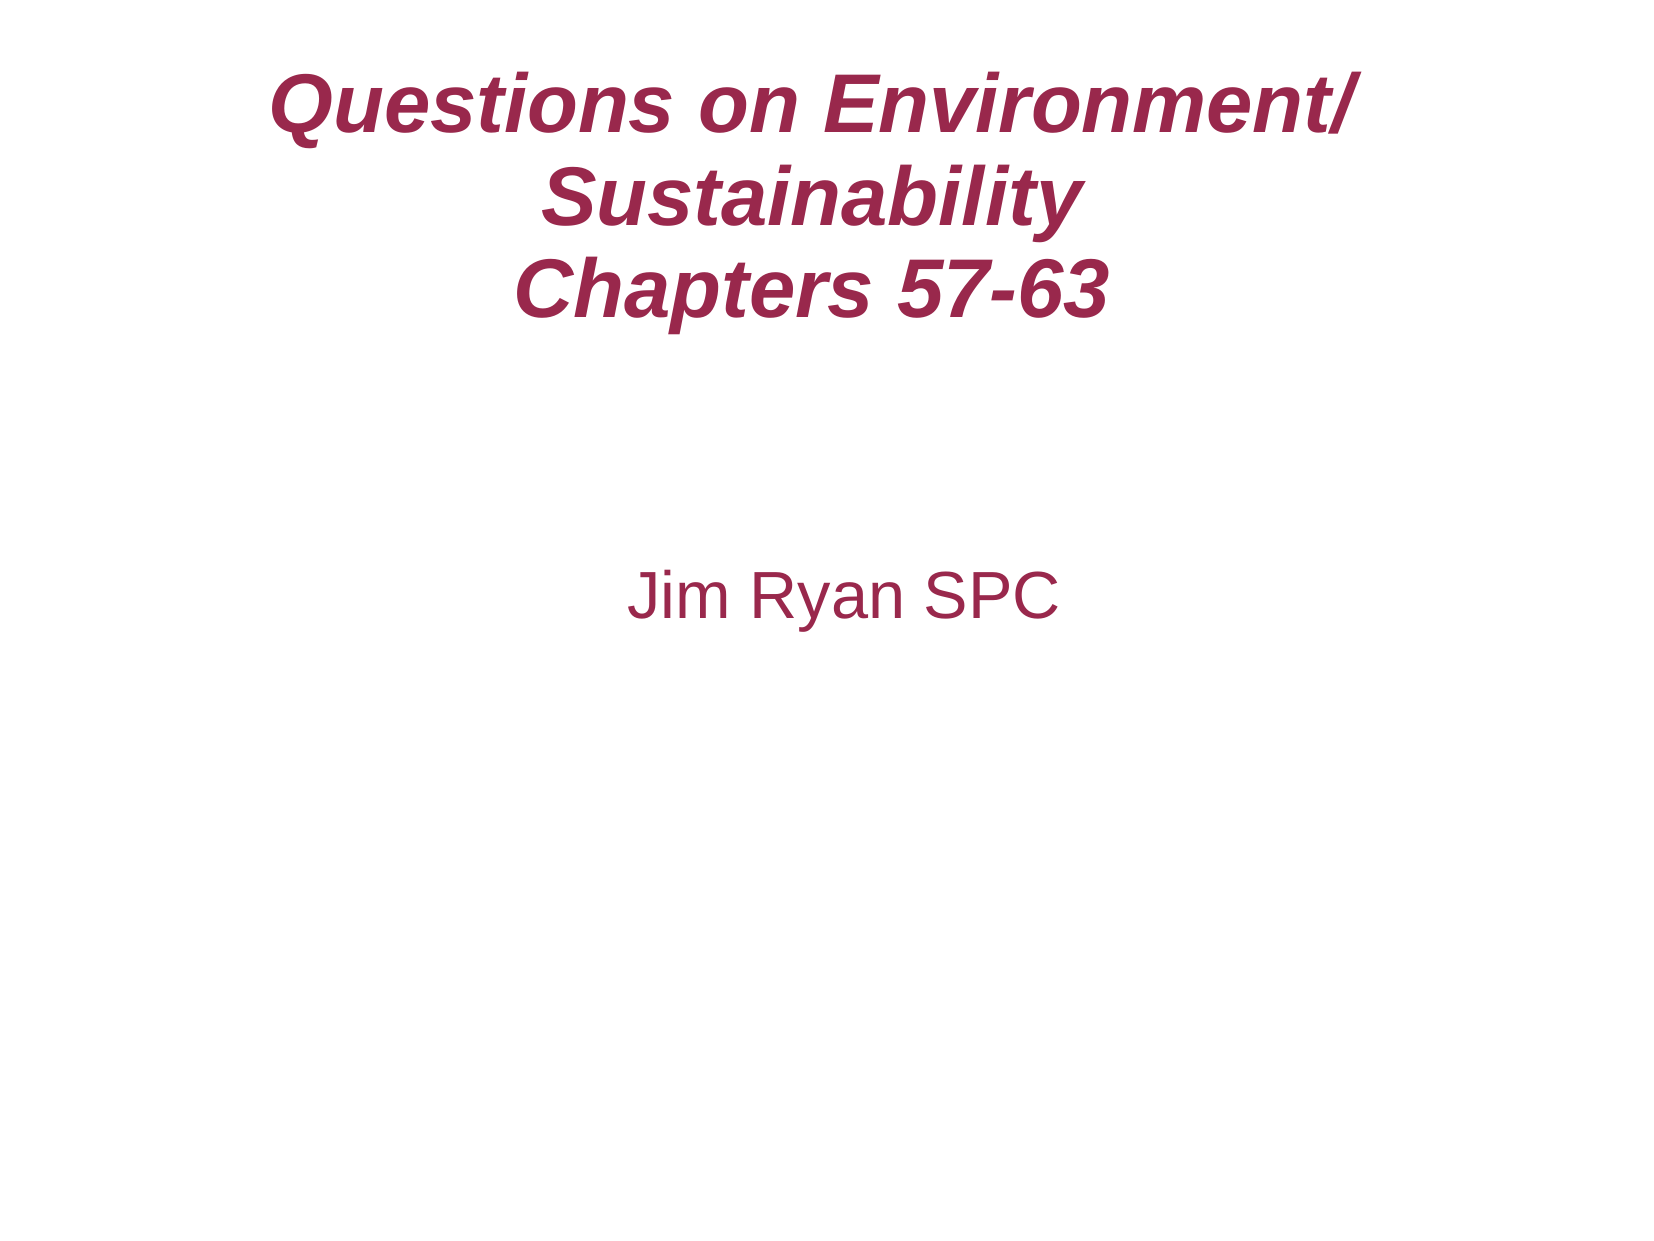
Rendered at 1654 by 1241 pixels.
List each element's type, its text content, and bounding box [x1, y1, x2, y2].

subtitle Jim Ryan SPC [118, 319, 1571, 945]
title Questions on Environment/Sustainability Chapters 57-63 [118, 56, 1506, 319]
